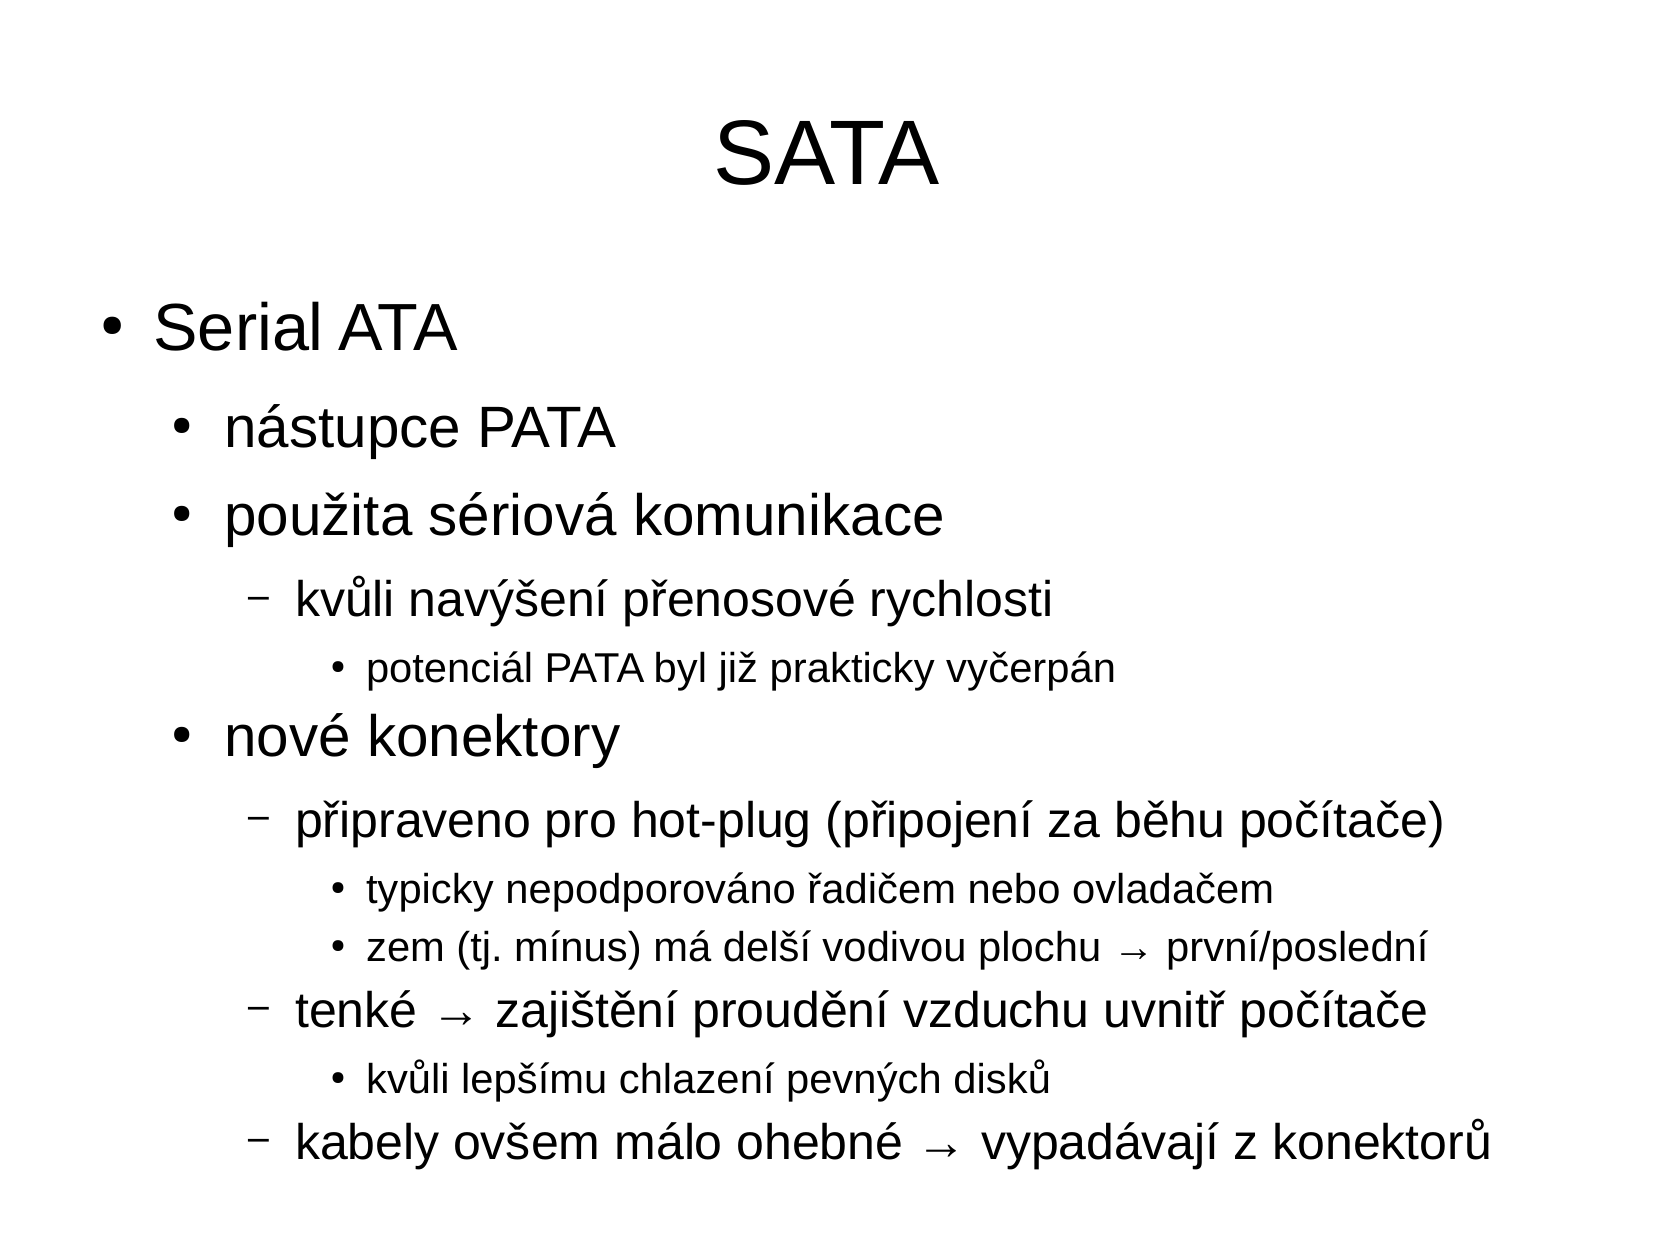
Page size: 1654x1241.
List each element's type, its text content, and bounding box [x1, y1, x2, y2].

list Serial ATA nástupce PATA použita sériová komunikace kvůli navýšení přenosové rychlosti potenciál PATA byl již prakticky vyčerpán nové konektory připraveno pro hot-plug (připojení za běhu počítače) typicky nepodporováno řadičem nebo ovladačem zem (tj. mínus) má delší vodivou plochu → první/poslední tenké → zajištění proudění vzduchu uvnitř počítače kvůli lepšímu chlazení pevných disků kabely ovšem málo ohebné → vypadávají z konektorů [82, 290, 1571, 1170]
title SATA [82, 56, 1571, 250]
